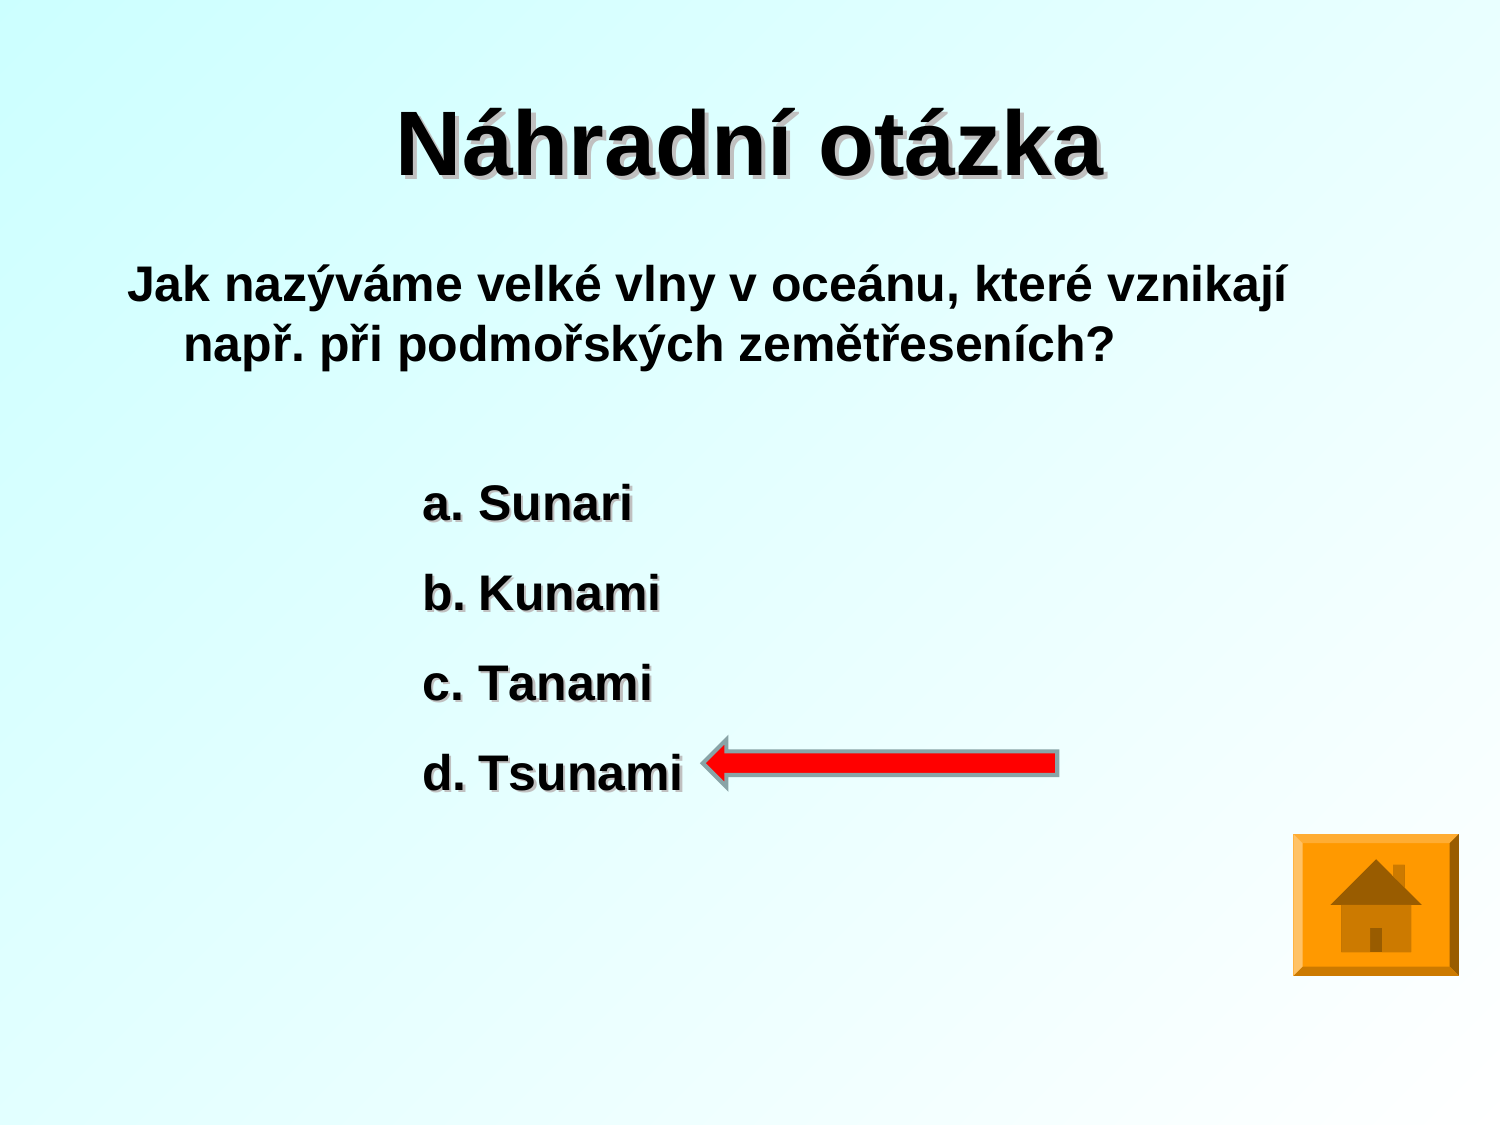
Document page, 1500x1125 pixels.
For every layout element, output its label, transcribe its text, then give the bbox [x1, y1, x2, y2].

title Náhradní otázka [75, 45, 1426, 233]
text_box Sunari Kunami Tanami Tsunami [407, 432, 1022, 808]
text_box [1295, 834, 1459, 976]
list Jak nazýváme velké vlny v oceánu, které vznikají např. při podmořských zemětřeseních? [112, 243, 1306, 398]
text_box [702, 739, 1058, 787]
